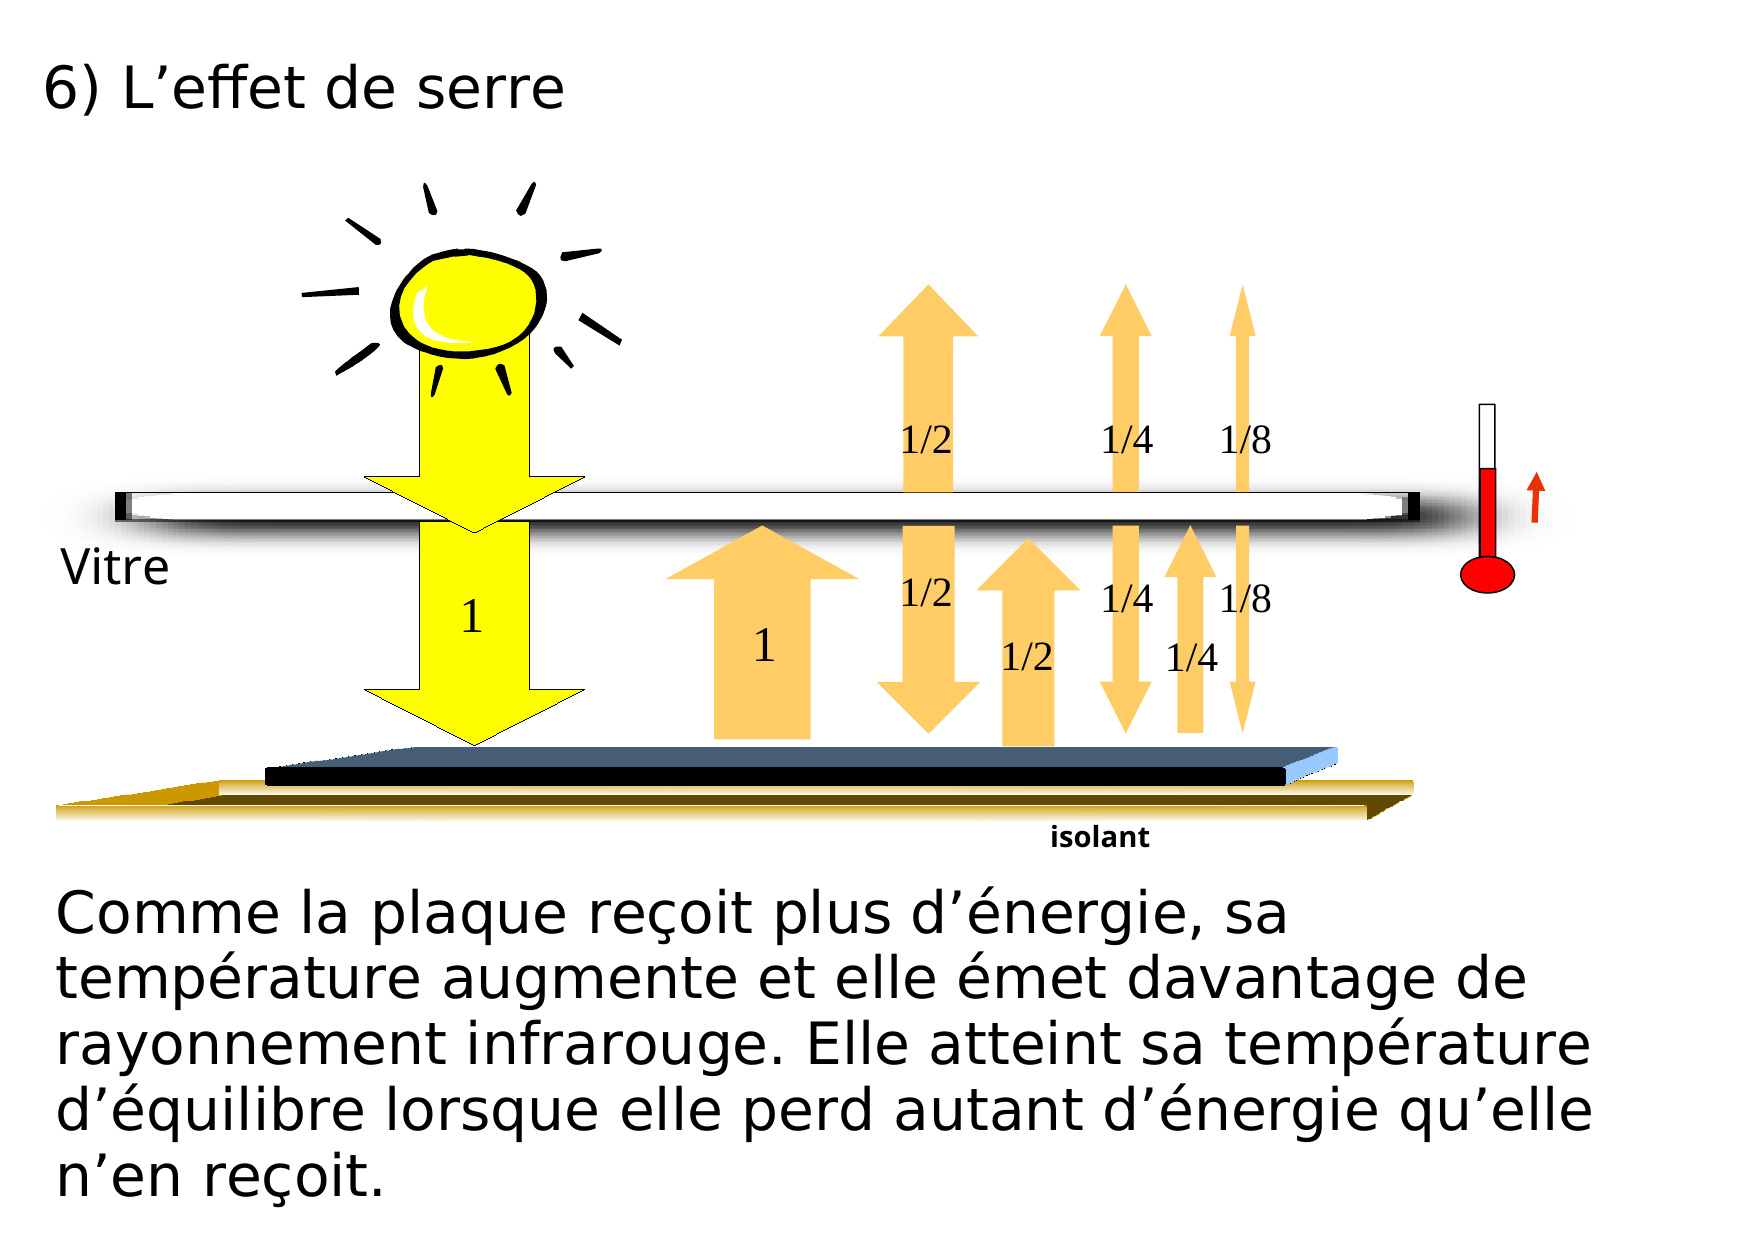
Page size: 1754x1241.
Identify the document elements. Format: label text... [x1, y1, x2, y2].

text_box [553, 346, 574, 369]
text_box [1112, 474, 1139, 493]
text_box [1229, 634, 1256, 734]
picture [1496, 472, 1591, 564]
text_box [560, 248, 602, 262]
picture [27, 472, 448, 564]
text_box 1/2 [899, 569, 975, 628]
text_box Comme la plaque reçoit plus d’énergie, sa température augmente et elle émet davantage de rayonnement infrarouge. Elle atteint sa température d’équilibre lorsque elle perd autant d’énergie qu’elle n’en reçoit. [40, 873, 1627, 1162]
text_box 1/4 [1100, 416, 1176, 474]
text_box 1/2 [1000, 633, 1076, 691]
text_box [878, 284, 979, 416]
text_box [1460, 404, 1515, 593]
text_box [335, 342, 381, 376]
text_box [1002, 691, 1055, 747]
text_box [876, 628, 981, 734]
text_box 1/8 [1218, 416, 1294, 474]
text_box [423, 182, 438, 216]
text_box [1099, 284, 1152, 416]
text_box [1112, 525, 1139, 575]
text_box [364, 248, 585, 746]
text_box isolant [1035, 808, 1288, 873]
text_box [1177, 693, 1204, 733]
text_box [665, 525, 860, 740]
text_box [902, 525, 955, 569]
text_box 1/4 [1100, 575, 1176, 634]
text_box [345, 217, 382, 245]
text_box [1099, 634, 1152, 734]
text_box [301, 287, 360, 298]
text_box 1 [451, 587, 493, 652]
text_box [1236, 474, 1250, 493]
text_box [1236, 525, 1250, 575]
text_box [516, 181, 537, 216]
text_box 1/4 [1165, 634, 1236, 693]
text_box 1/8 [1218, 575, 1294, 634]
text_box [578, 312, 623, 346]
text_box [976, 538, 1081, 633]
picture [500, 472, 1479, 564]
text_box 6) L’effet de serre [28, 47, 613, 134]
picture [44, 737, 1429, 832]
text_box 1 [751, 616, 787, 687]
text_box [903, 474, 954, 493]
text_box [1229, 284, 1256, 416]
text_box [1164, 525, 1217, 634]
text_box 1/2 [899, 416, 975, 474]
text_box Vitre [45, 523, 209, 566]
